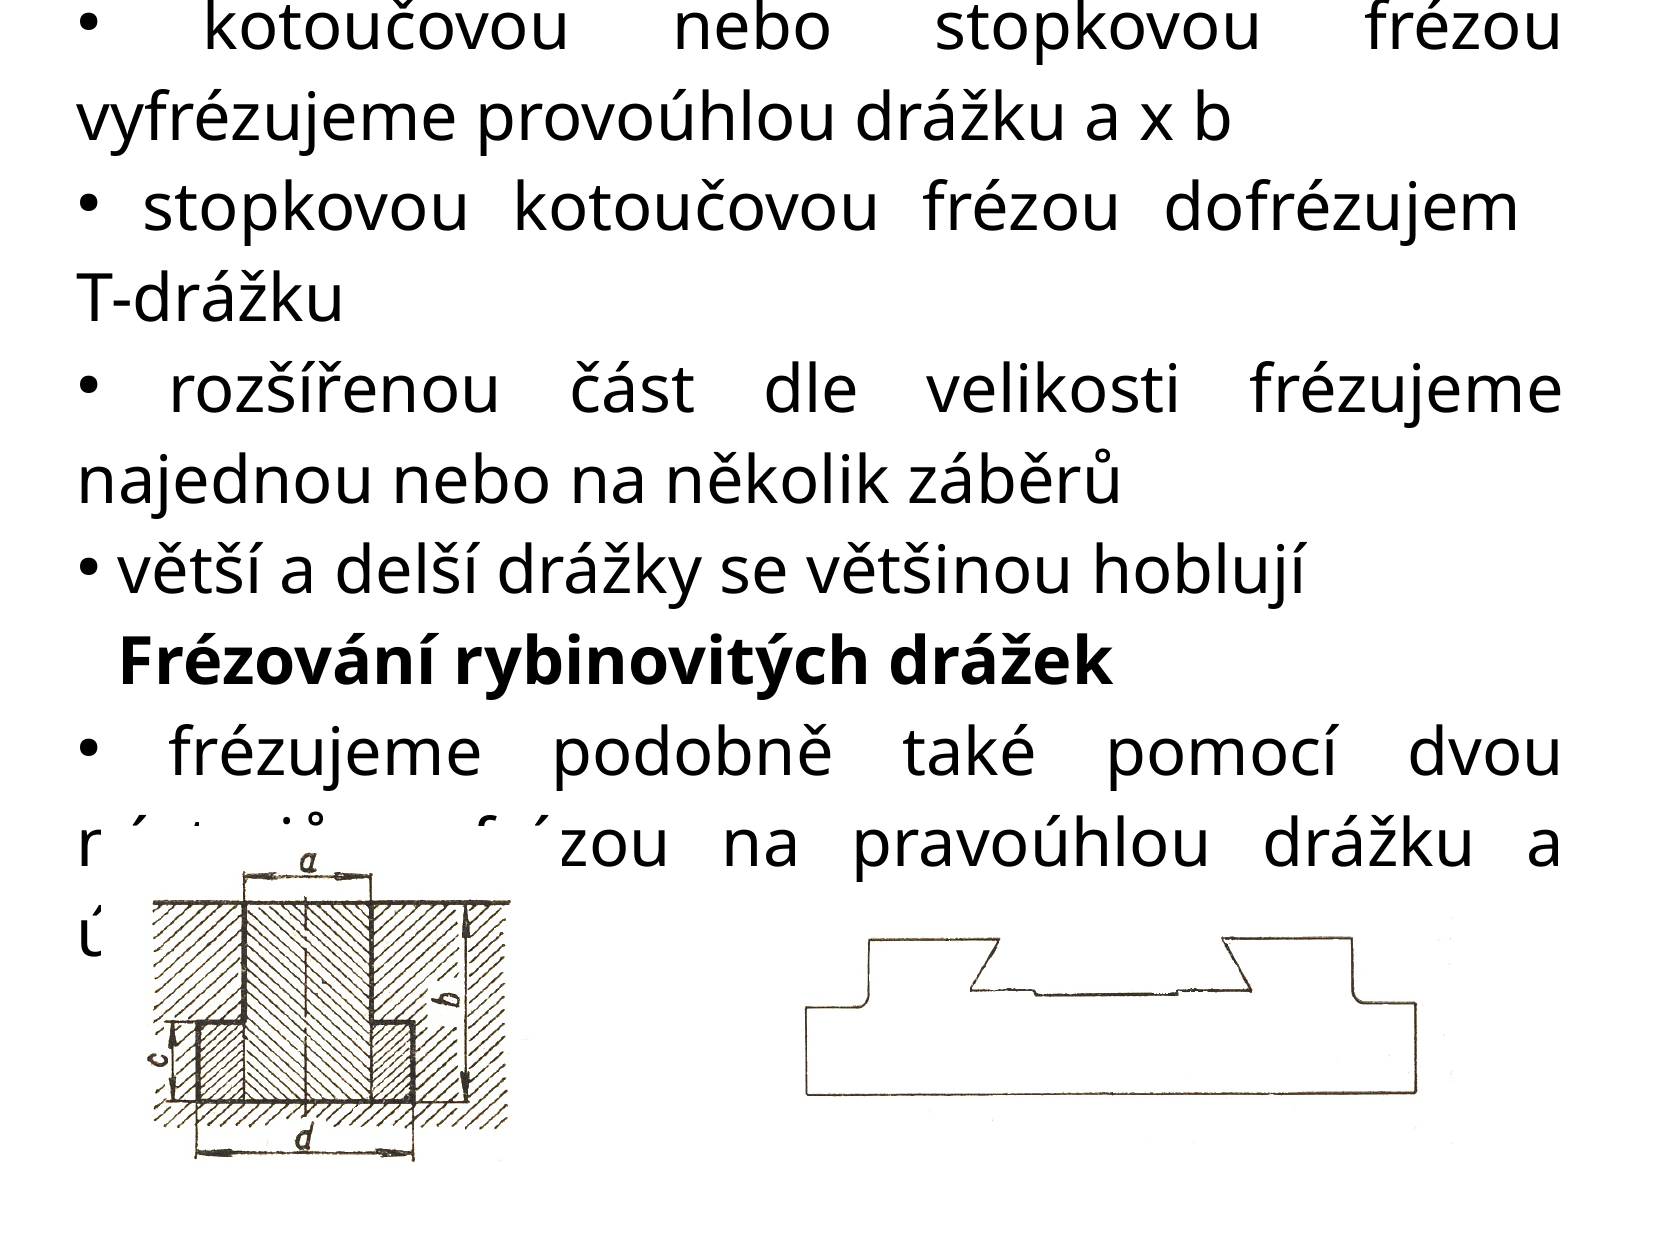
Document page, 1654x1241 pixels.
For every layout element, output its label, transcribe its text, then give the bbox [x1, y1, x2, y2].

picture [101, 826, 562, 1198]
picture [767, 915, 1453, 1146]
subtitle Frézování T – drážek kotoučovou nebo stopkovou frézou vyfrézujeme provoúhlou drážku a x b stopkovou kotoučovou frézou dofrézujem T-drážku rozšířenou část dle velikosti frézujeme najednou nebo na několik záběrů větší a delší drážky se většinou hoblují Frézování rybinovitých drážek frézujeme podobně také pomocí dvou nástrojů – frézou na pravoúhlou drážku a úhlovou frézou. [76, 5, 1565, 1158]
